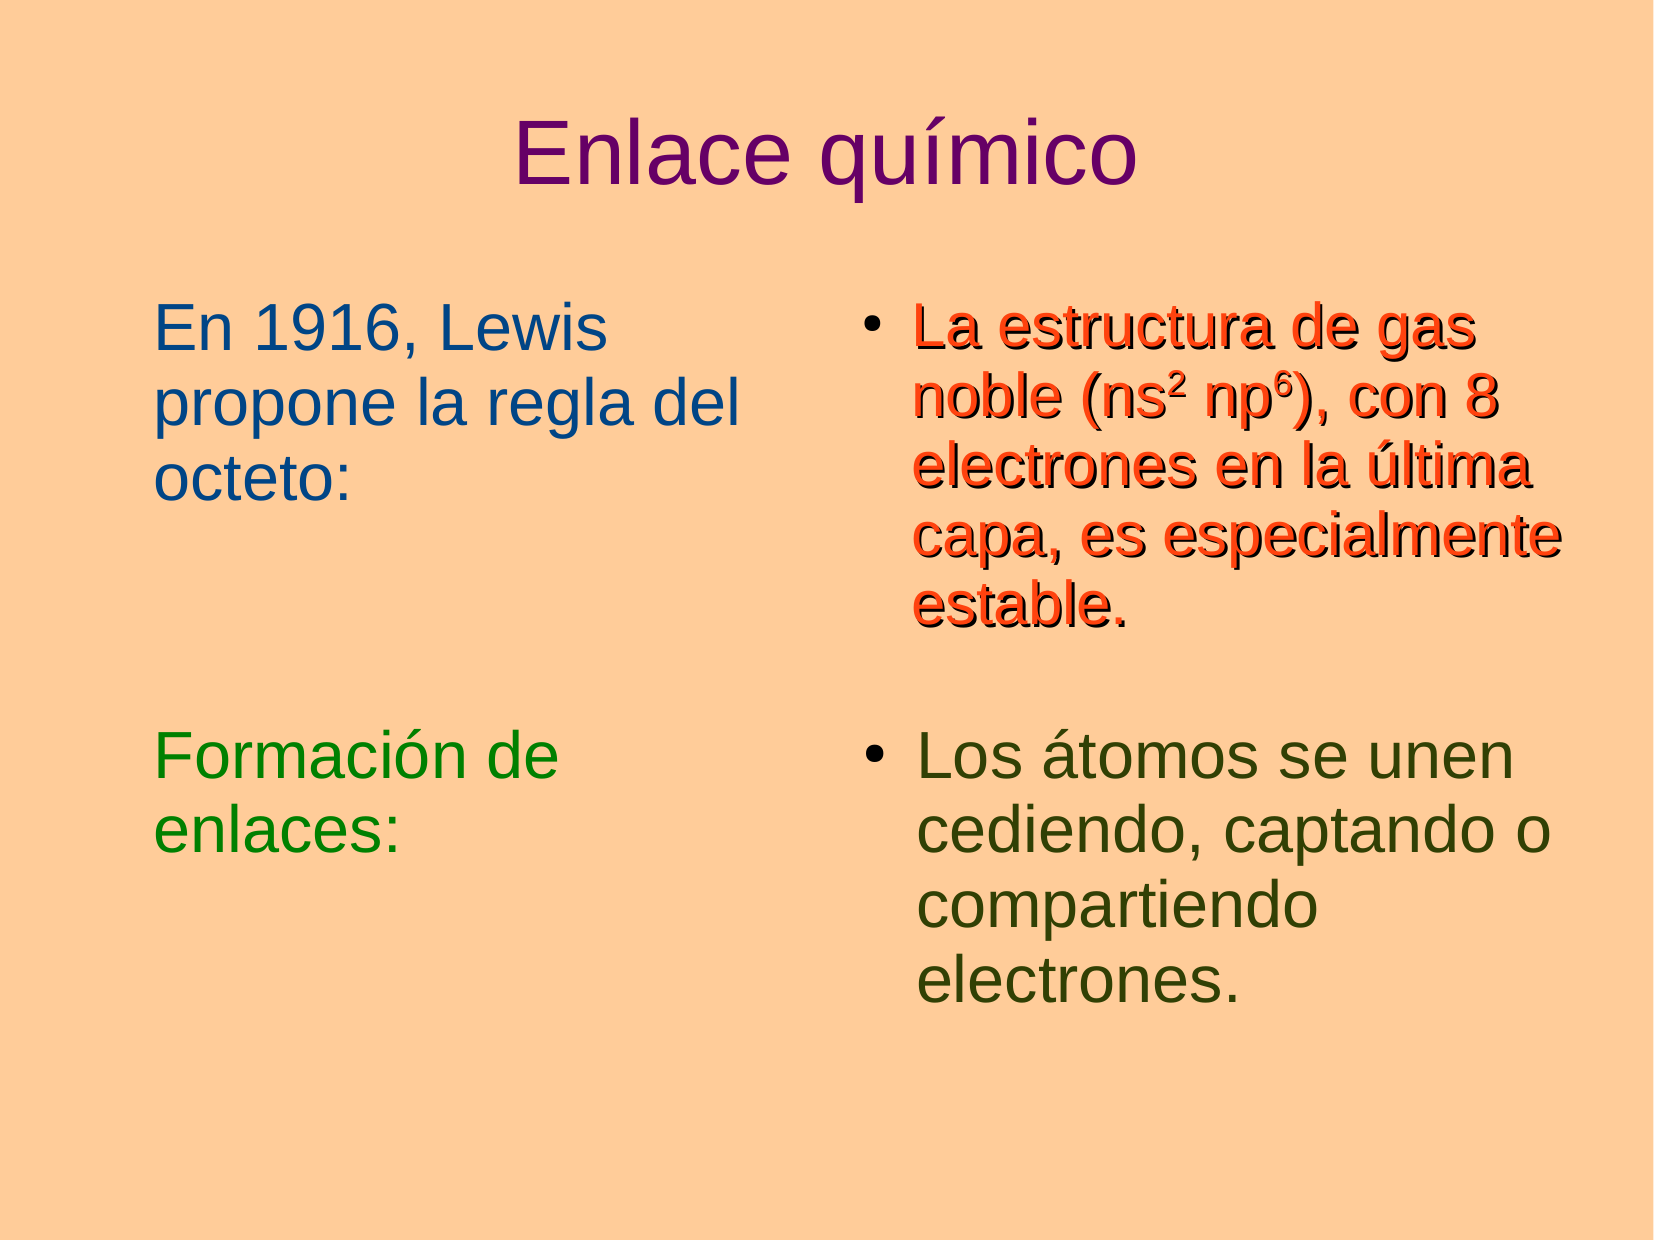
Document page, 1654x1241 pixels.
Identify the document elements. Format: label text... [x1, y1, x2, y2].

title Enlace químico [82, 49, 1571, 257]
list En 1916, Lewis propone la regla del octeto: [82, 290, 809, 681]
list La estructura de gas noble (ns2 np6), con 8 electrones en la última capa, es especialmente estable. [845, 290, 1572, 681]
list Los átomos se unen cediendo, captando o compartiendo electrones. [845, 717, 1572, 1109]
list Formación de enlaces: [82, 717, 809, 1109]
